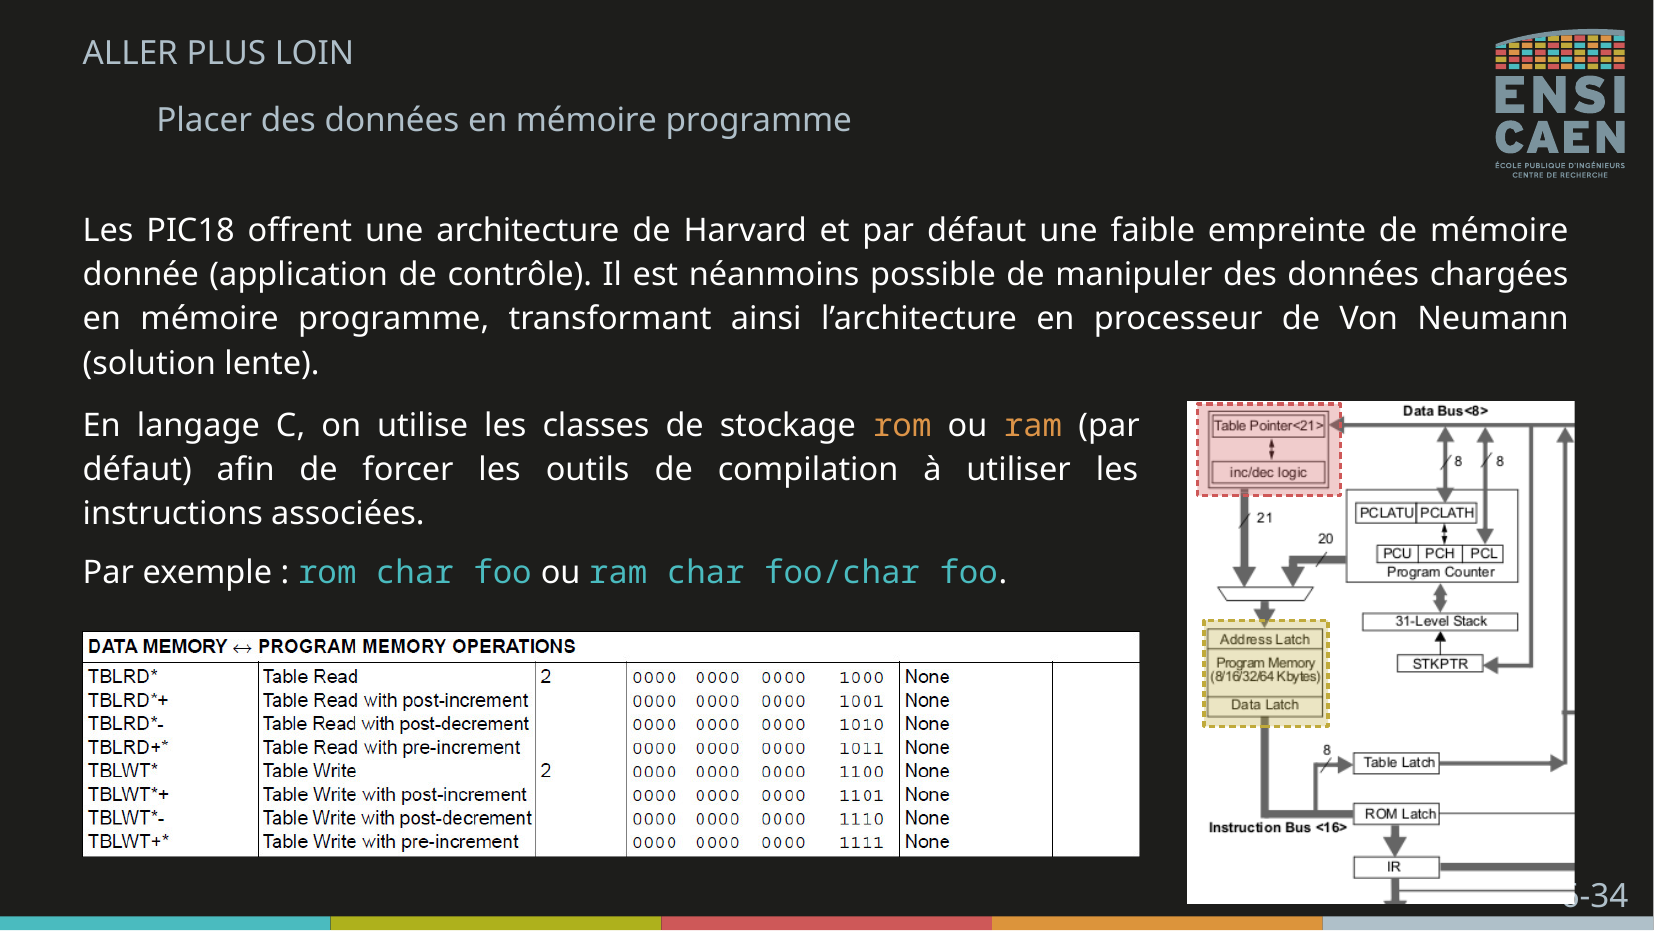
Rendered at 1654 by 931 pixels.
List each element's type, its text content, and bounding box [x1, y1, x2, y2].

list Les PIC18 offrent une architecture de Harvard et par défaut une faible empreinte de mémoire donnée (application de contrôle). Il est néanmoins possible de manipuler des données chargées en mémoire programme, transformant ainsi l’architecture en processeur de Von Neumann (solution lente). [82, 206, 1571, 384]
picture [1187, 401, 1575, 904]
title ALLER PLUS LOIN Placer des données en mémoire programme [82, 0, 1467, 148]
text_box [1204, 620, 1329, 727]
picture [82, 631, 1140, 857]
text_box [1197, 403, 1341, 496]
list En langage C, on utilise les classes de stockage rom ou ram (par défaut) afin de forcer les outils de compilation à utiliser les instructions associées. Par exemple : rom char foo ou ram char foo/char foo. [82, 401, 1140, 597]
